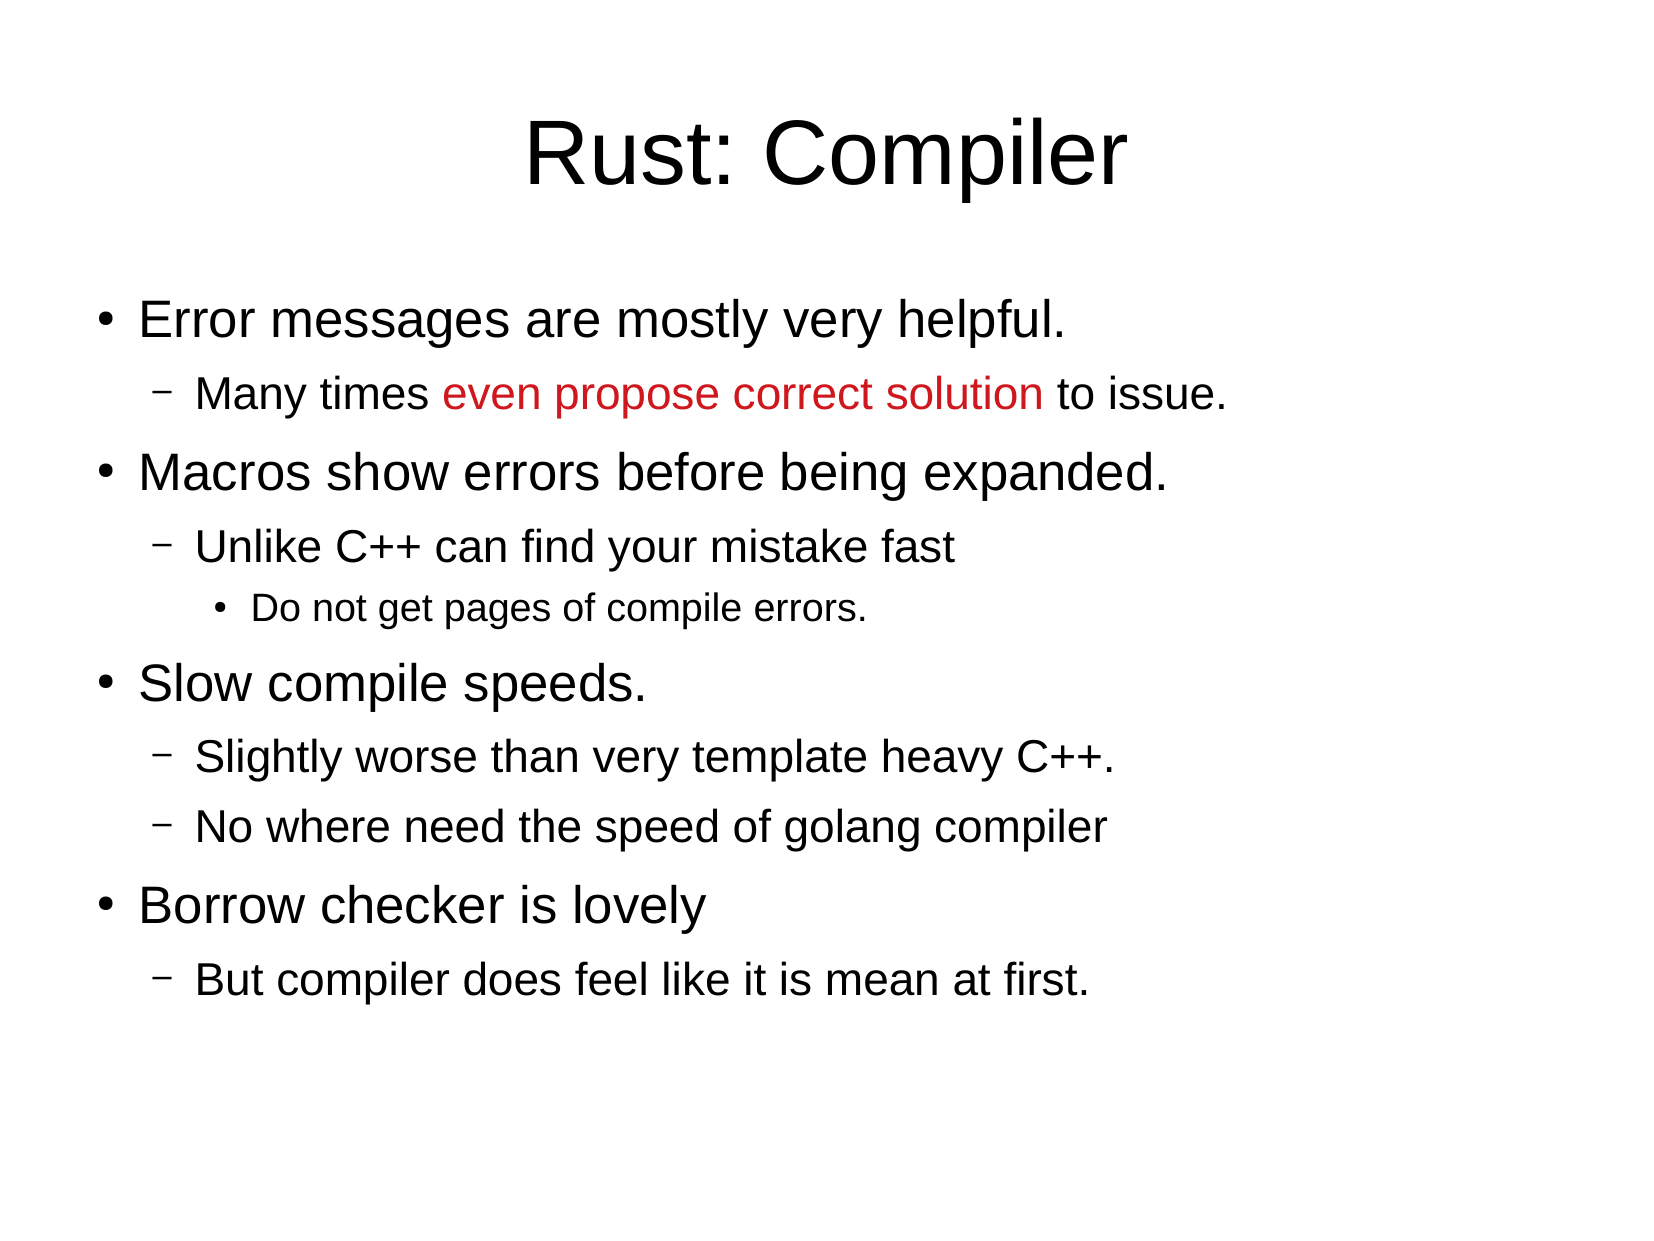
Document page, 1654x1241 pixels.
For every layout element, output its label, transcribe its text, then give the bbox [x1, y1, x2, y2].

title Rust: Compiler [82, 49, 1571, 257]
list Error messages are mostly very helpful. Many times even propose correct solution to issue. Macros show errors before being expanded. Unlike C++ can find your mistake fast Do not get pages of compile errors. Slow compile speeds. Slightly worse than very template heavy C++. No where need the speed of golang compiler Borrow checker is lovely But compiler does feel like it is mean at first. [82, 290, 1571, 1010]
